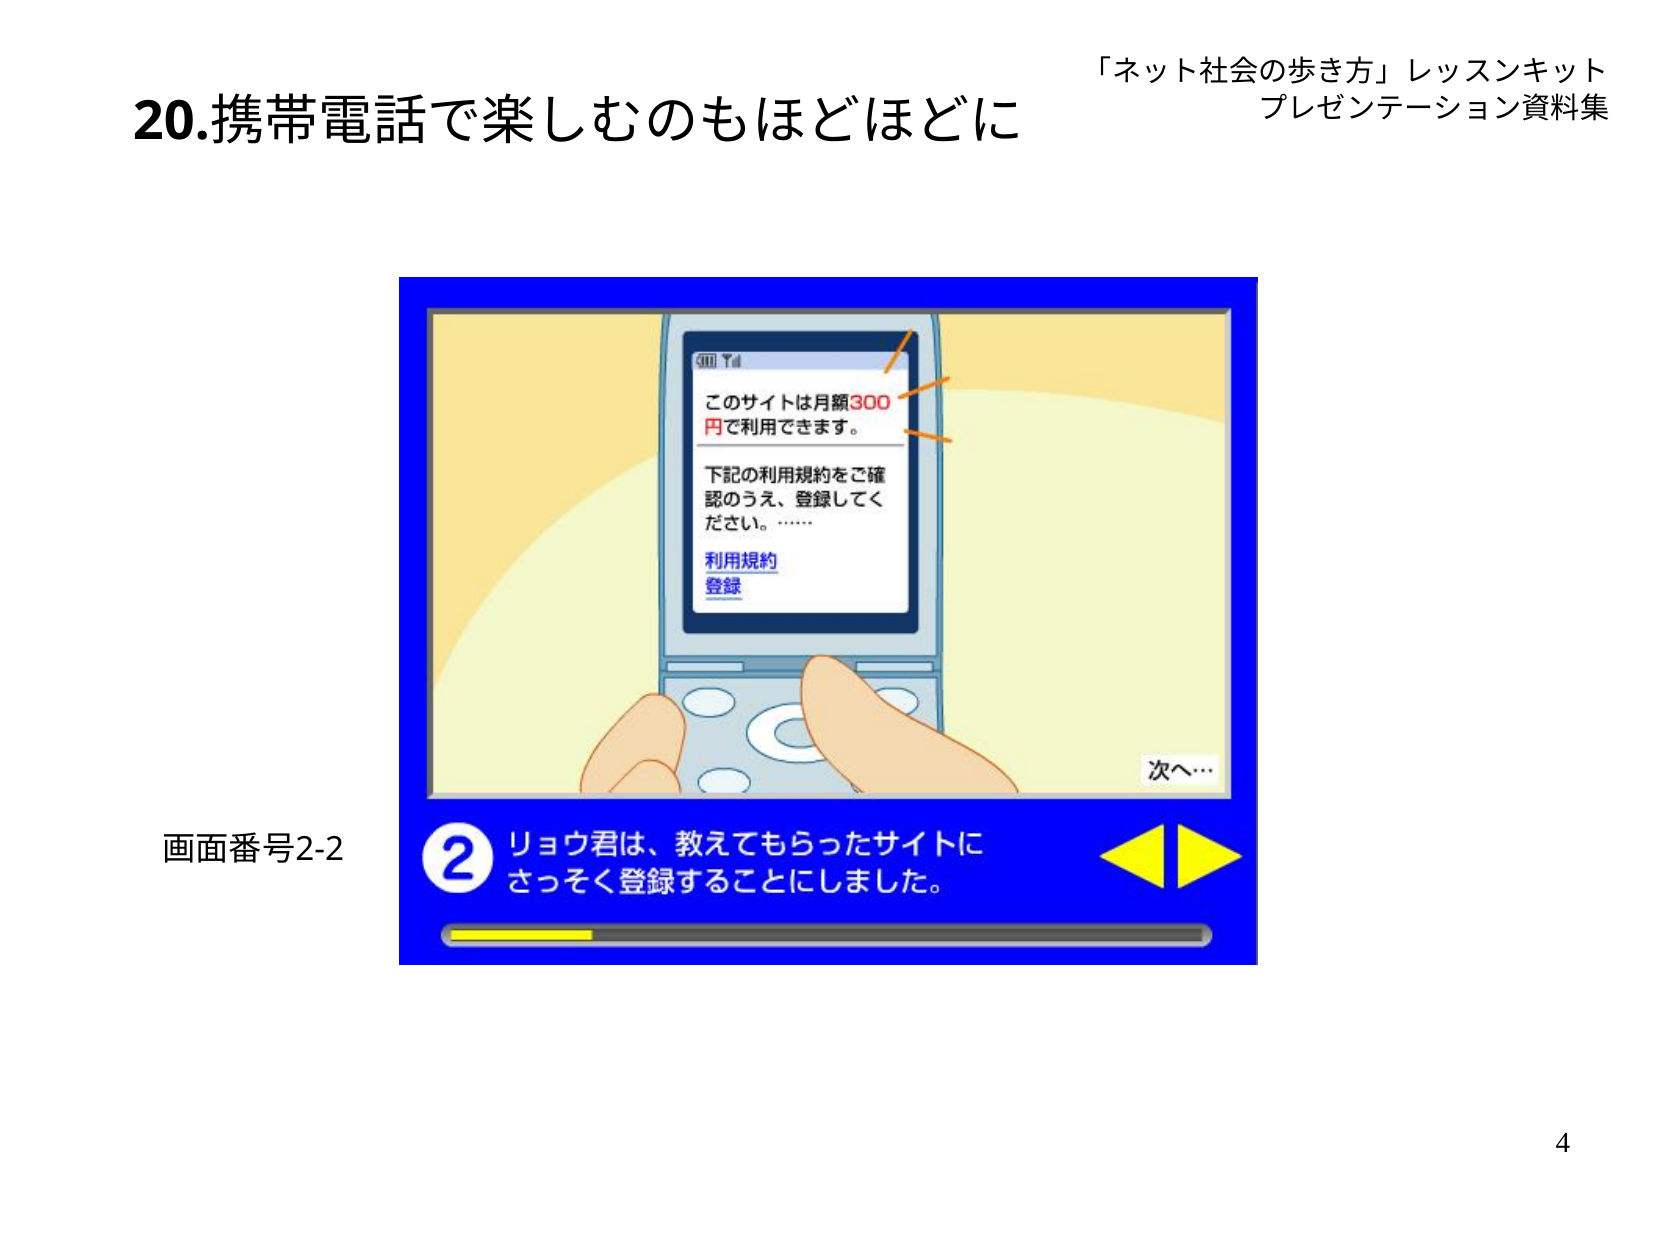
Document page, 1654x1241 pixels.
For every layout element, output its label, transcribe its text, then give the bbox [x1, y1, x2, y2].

text_box 画面番号2-2 [147, 826, 384, 875]
text_box 20.携帯電話で楽しむのもほどほどに [118, 88, 1093, 158]
text_box 「ネット社会の歩き方」レッスンキット プレゼンテーション資料集 [1062, 44, 1625, 134]
picture [399, 277, 1258, 965]
